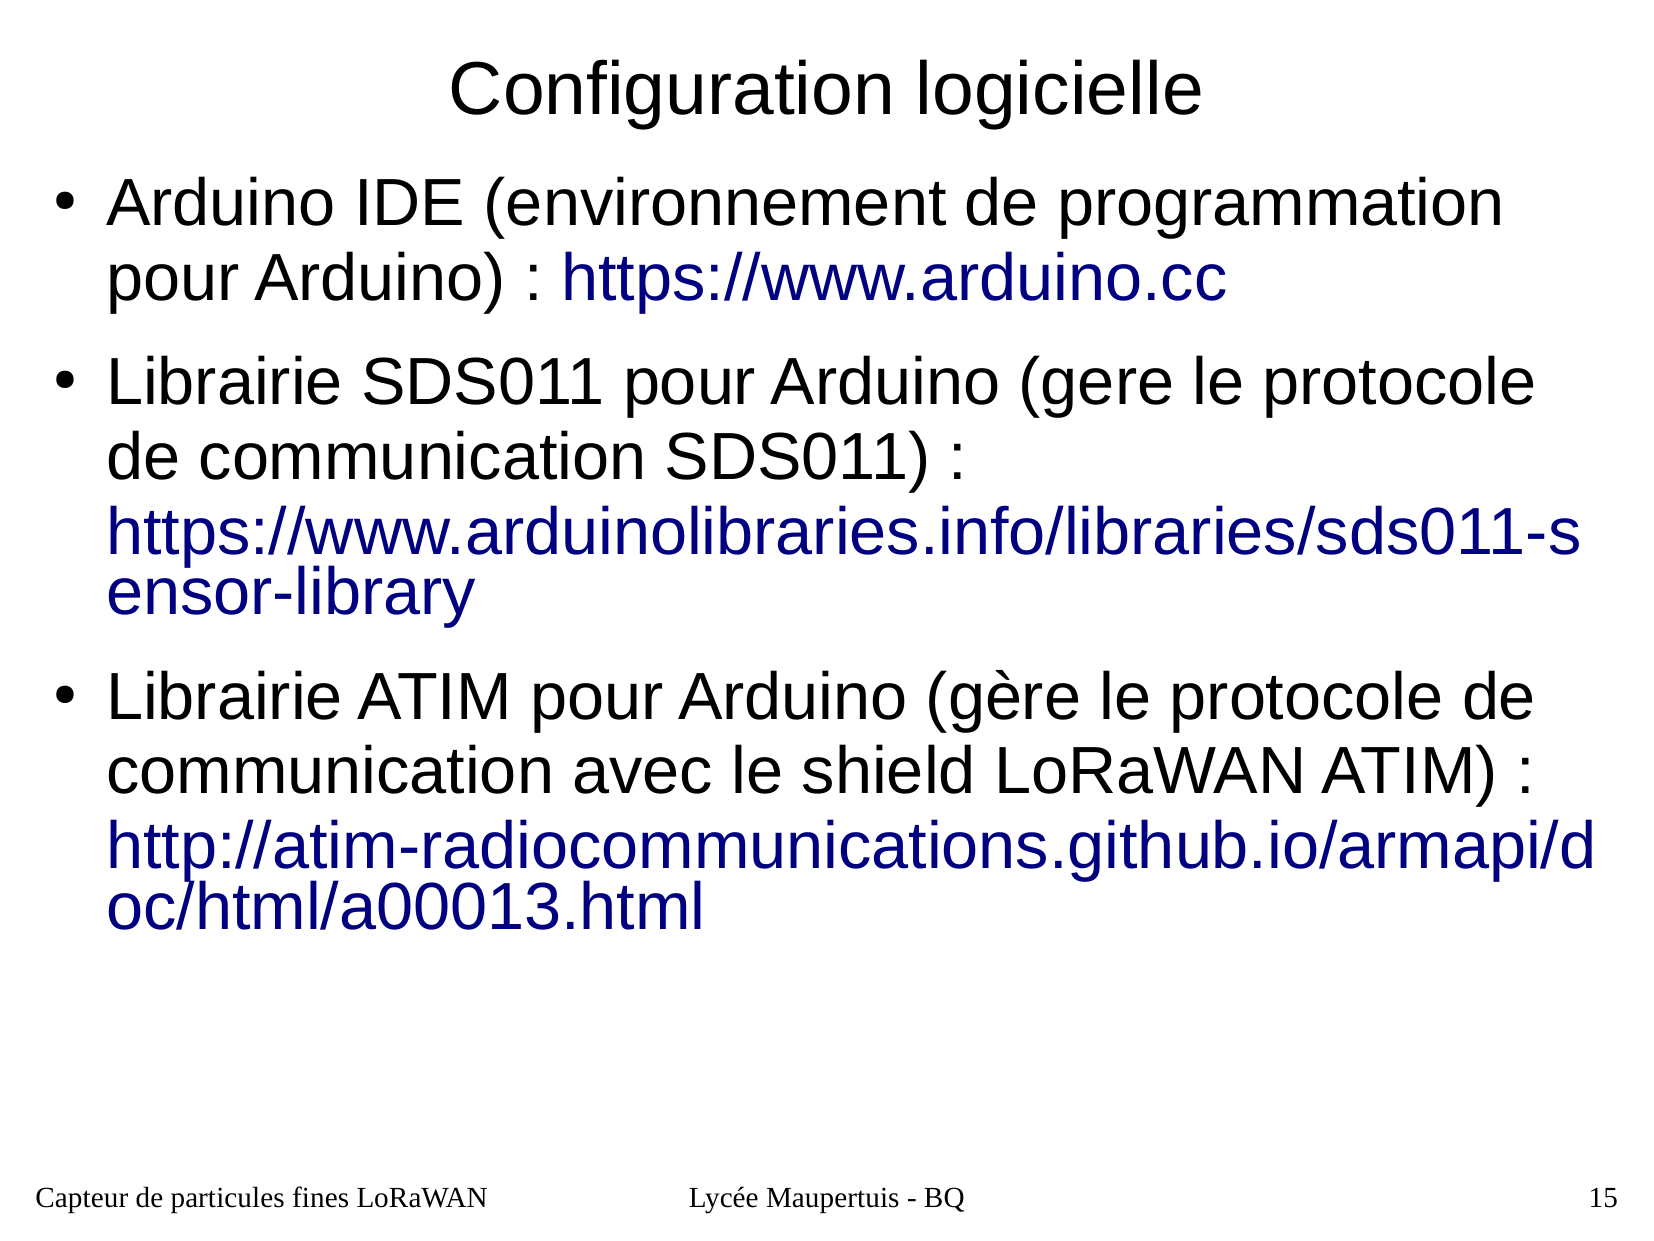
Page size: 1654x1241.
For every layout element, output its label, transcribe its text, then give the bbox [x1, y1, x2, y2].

list Arduino IDE (environnement de programmation pour Arduino) : https://www.arduino.cc Librairie SDS011 pour Arduino (gere le protocole de communication SDS011) : https://www.arduinolibraries.info/libraries/sds011-sensor-library Librairie ATIM pour Arduino (gère le protocole de communication avec le shield LoRaWAN ATIM) : http://atim-radiocommunications.github.io/armapi/doc/html/a00013.html [35, 165, 1619, 1170]
title Configuration logicielle [35, 35, 1619, 142]
